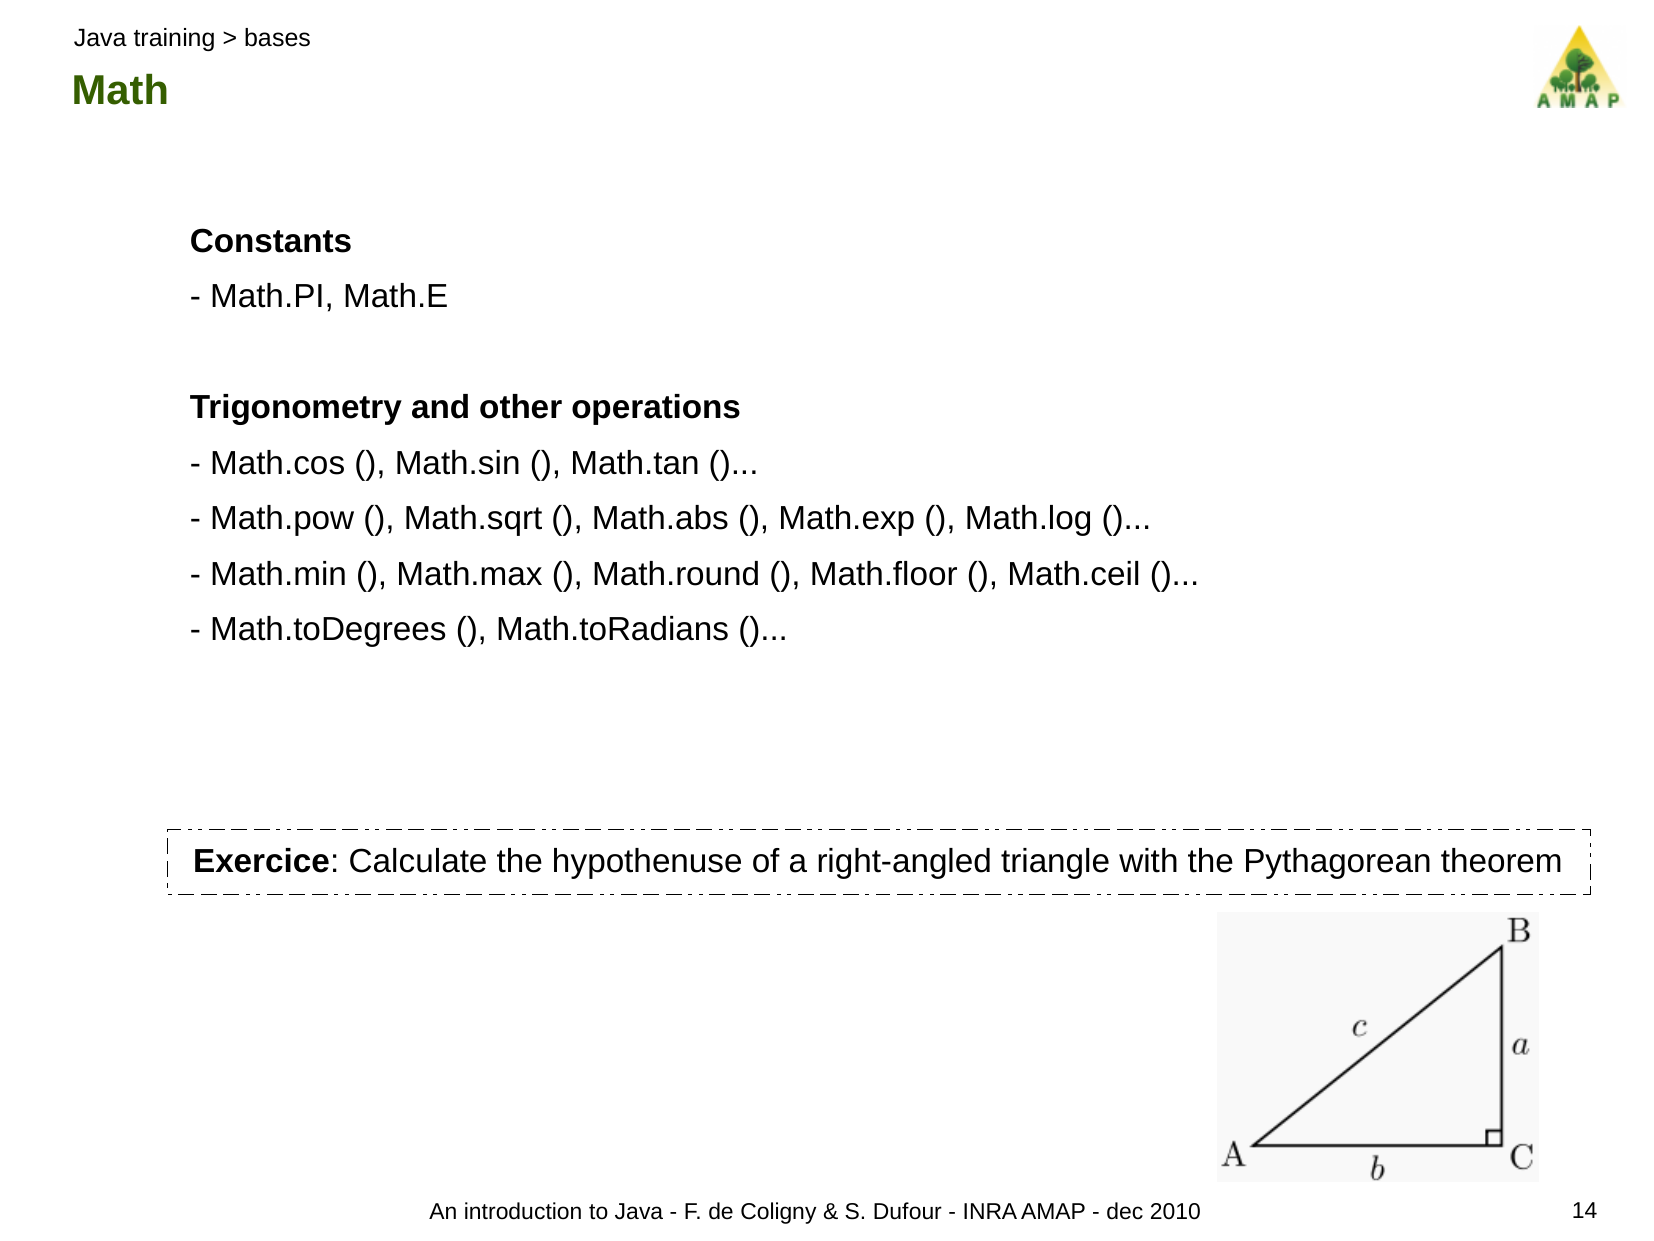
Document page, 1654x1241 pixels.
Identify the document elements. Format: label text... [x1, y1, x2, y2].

picture [1533, 25, 1627, 108]
text_box Math [56, 59, 1120, 121]
text_box Java training > bases [59, 16, 1004, 60]
picture [1217, 912, 1539, 1182]
text_box Exercice: Calculate the hypothenuse of a right-angled triangle with the Pythagorean theorem [178, 835, 1636, 888]
text_box Constants - Math.PI, Math.E Trigonometry and other operations - Math.cos (), Math.sin (), Math.tan ()... - Math.pow (), Math.sqrt (), Math.abs (), Math.exp (), Math.log ()... - Math.min (), Math.max (), Math.round (), Math.floor (), Math.ceil ()... - Math.toDegrees (), Math.toRadians ()... [175, 196, 1628, 637]
